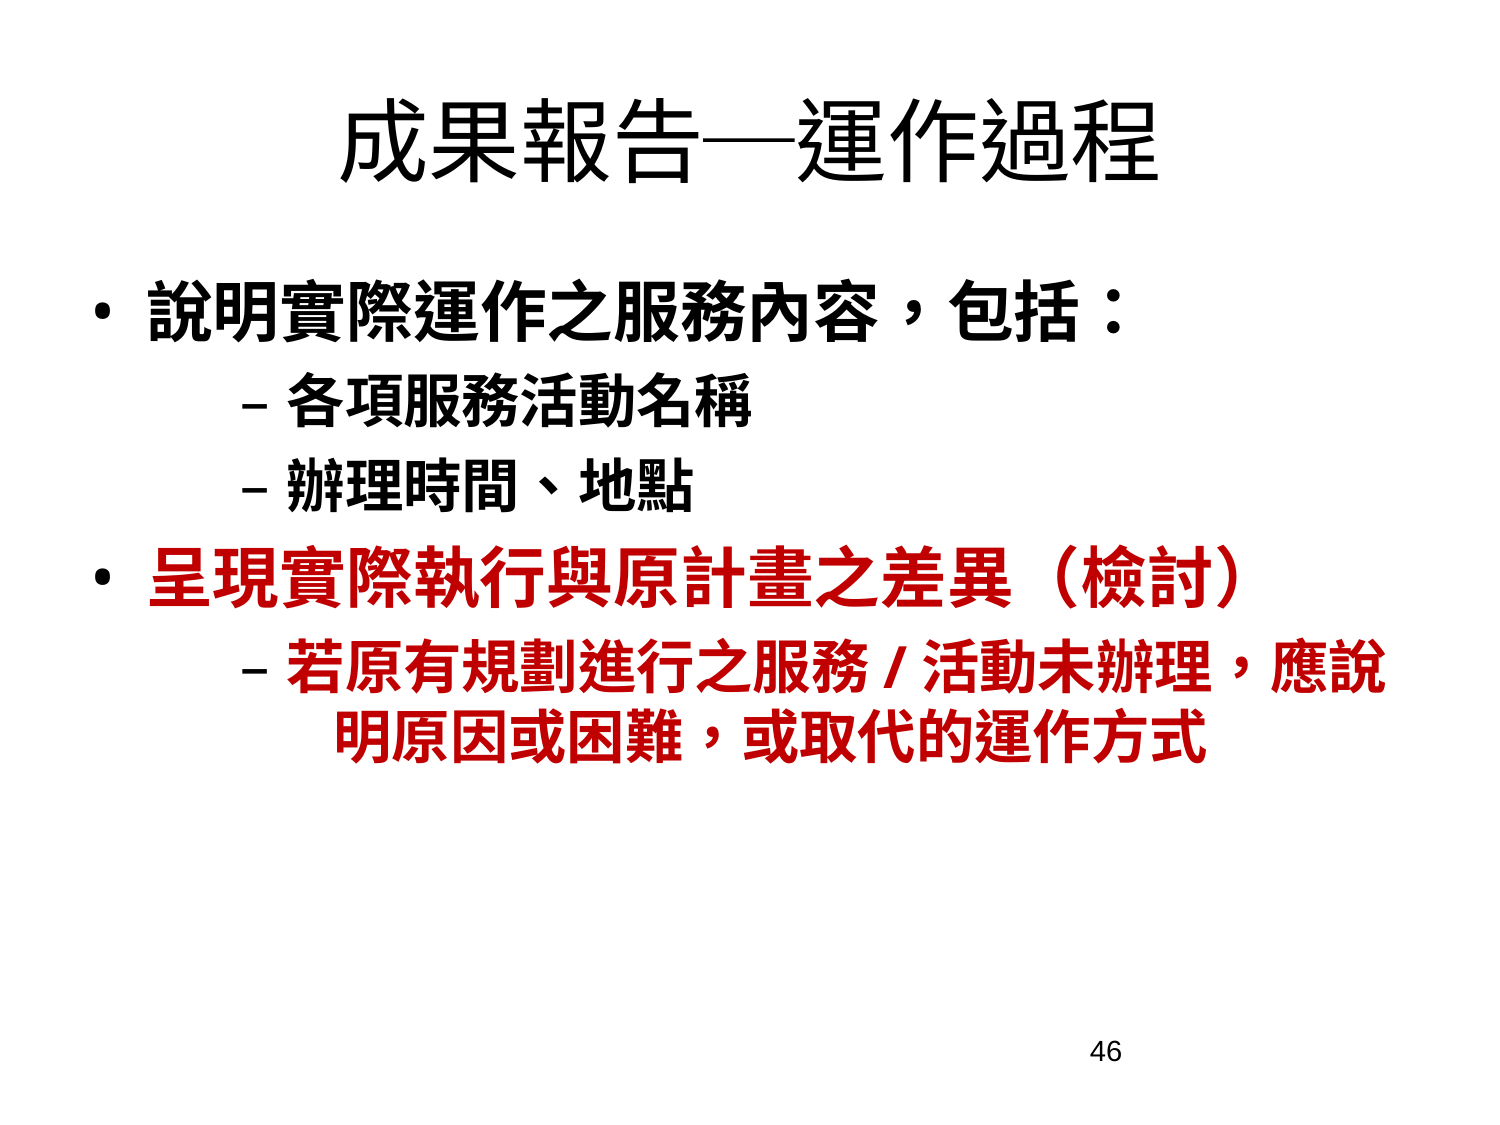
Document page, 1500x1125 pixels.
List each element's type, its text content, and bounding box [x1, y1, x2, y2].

text_box [1074, 1024, 1426, 1103]
title 成果報告─運作過程 [75, 45, 1426, 233]
list 說明實際運作之服務內容，包括： 各項服務活動名稱 辦理時間、地點 呈現實際執行與原計畫之差異（檢討） 若原有規劃進行之服務/活動未辦理，應說明原因或困難，或取代的運作方式 [75, 262, 1426, 1005]
